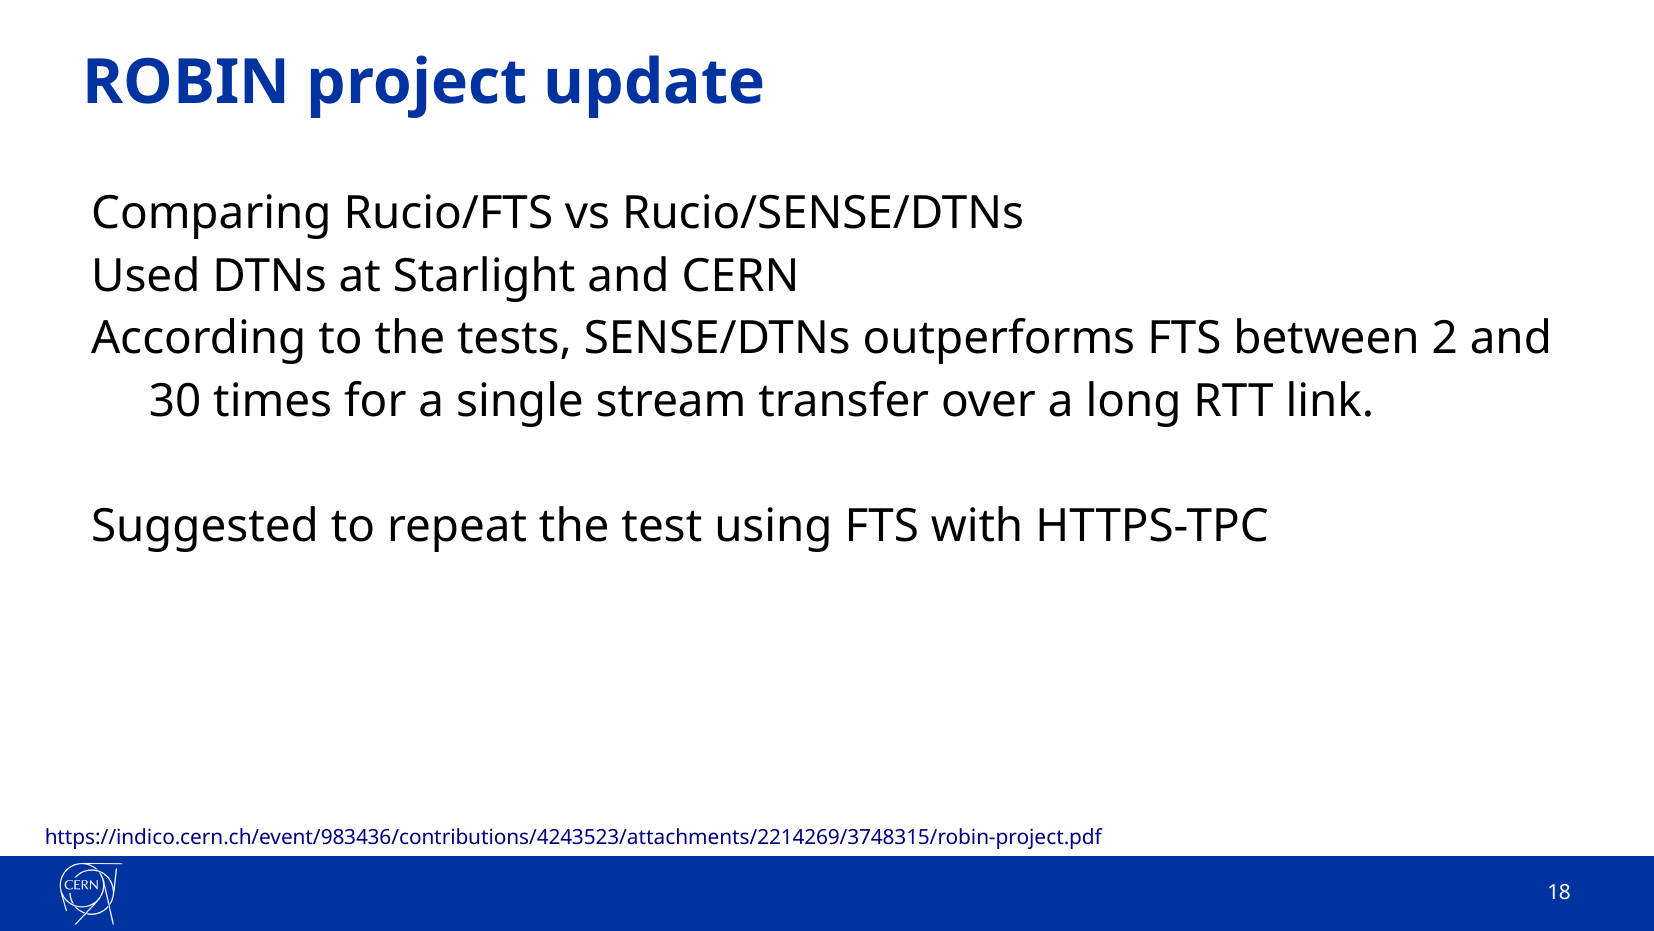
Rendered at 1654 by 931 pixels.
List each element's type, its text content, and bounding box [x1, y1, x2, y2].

picture [56, 887, 127, 928]
text_box https://indico.cern.ch/event/983436/contributions/4243523/attachments/2214269/3748315/robin-project.pdf [30, 815, 1524, 887]
title ROBIN project update [82, 37, 1571, 142]
text_box Comparing Rucio/FTS vs Rucio/SENSE/DTNs Used DTNs at Starlight and CERN According to the tests, SENSE/DTNs outperforms FTS between 2 and 30 times for a single stream transfer over a long RTT link. Suggested to repeat the test using FTS with HTTPS-TPC [76, 172, 1601, 792]
